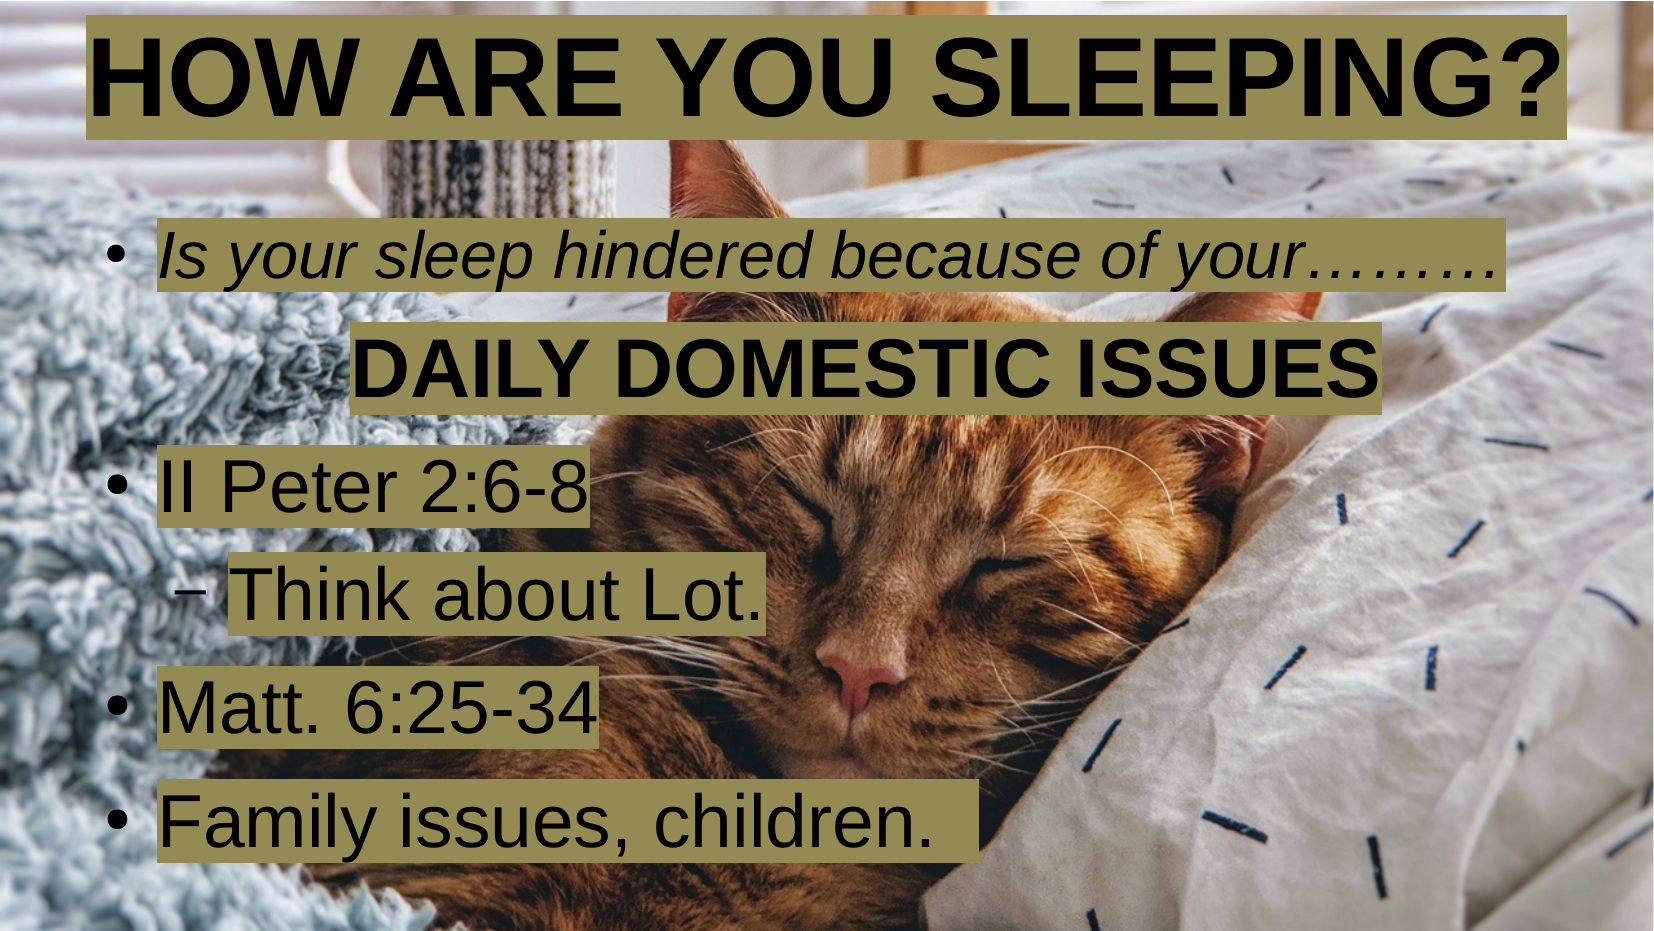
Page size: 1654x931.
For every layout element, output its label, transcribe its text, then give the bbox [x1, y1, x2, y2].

title HOW ARE YOU SLEEPING? [82, 0, 1571, 156]
list Is your sleep hindered because of your……… DAILY DOMESTIC ISSUES II Peter 2:6-8 Think about Lot. Matt. 6:25-34 Family issues, children. [86, 217, 1575, 871]
picture [0, 1, 1654, 931]
